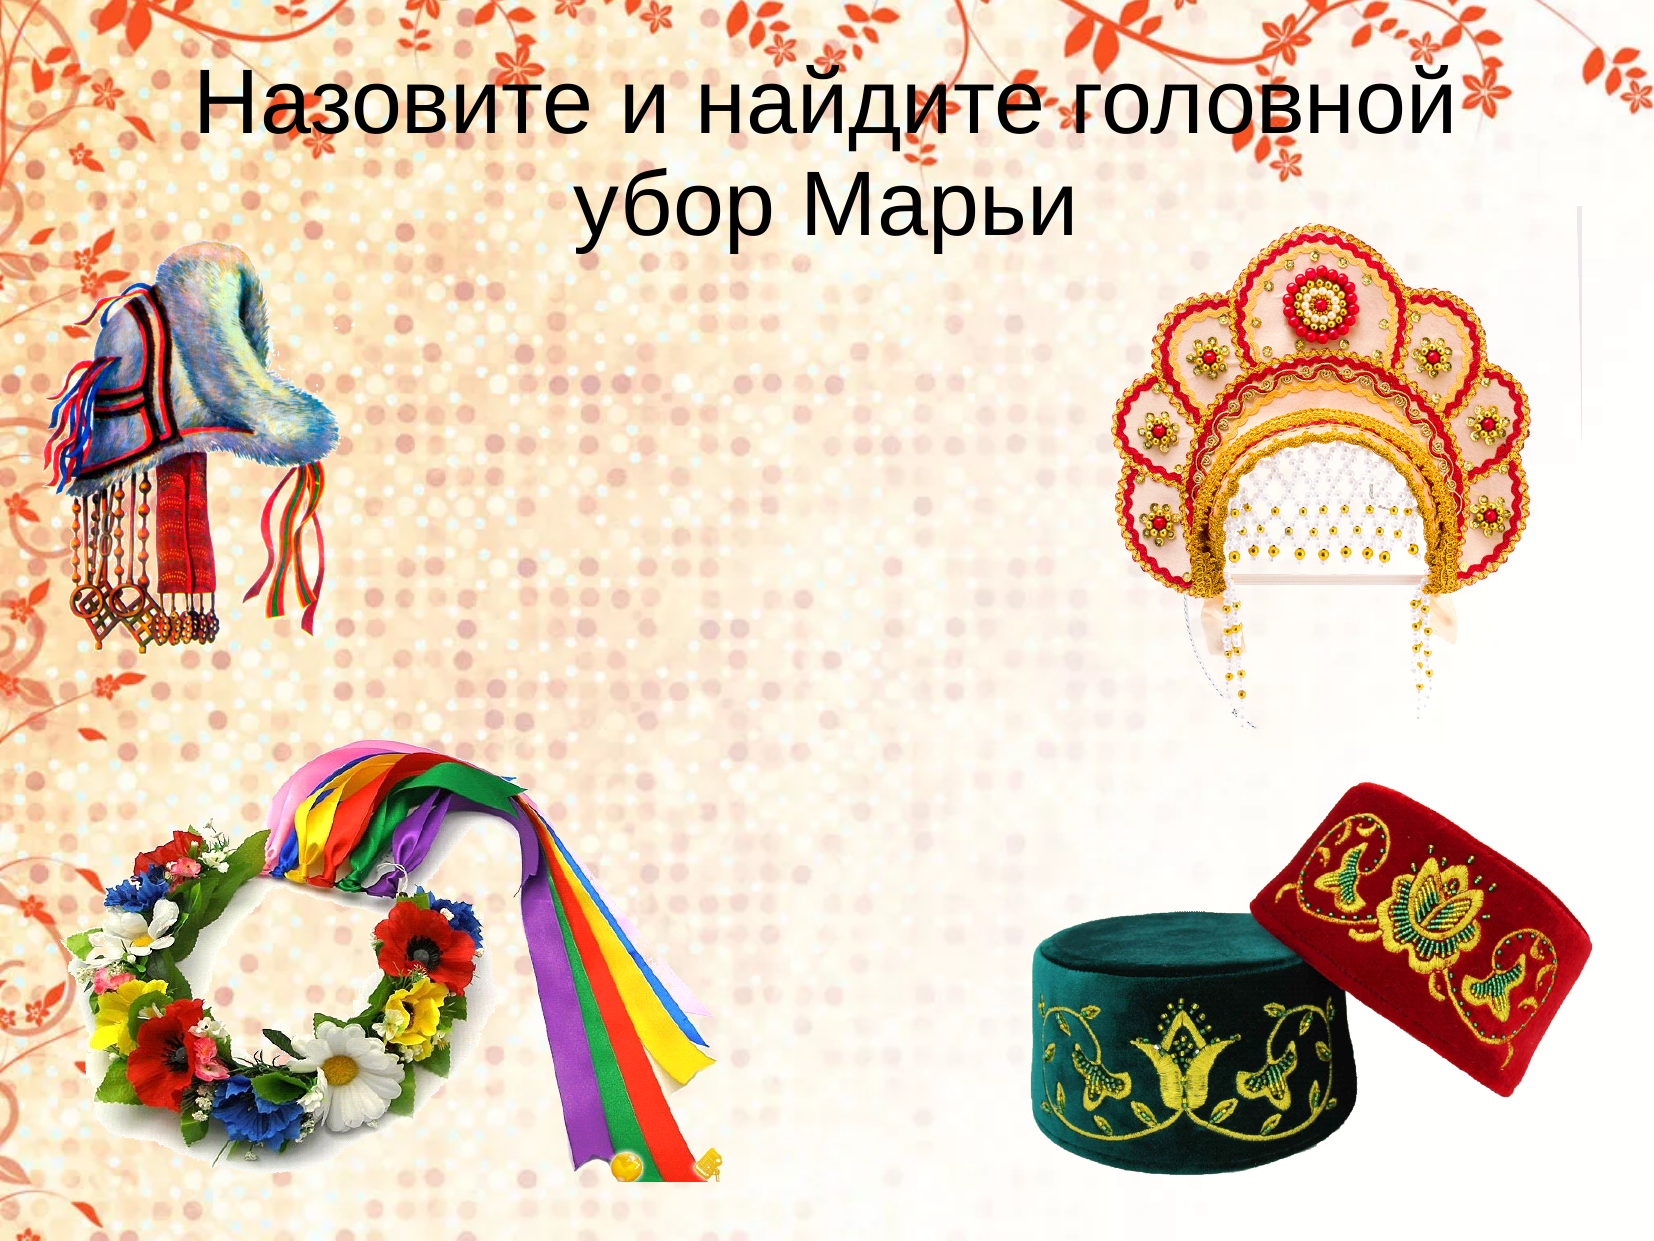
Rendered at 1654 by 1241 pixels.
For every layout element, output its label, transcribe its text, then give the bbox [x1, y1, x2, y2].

title Назовите и найдите головной убор Марьи [82, 49, 1571, 257]
picture [0, 0, 1654, 1241]
